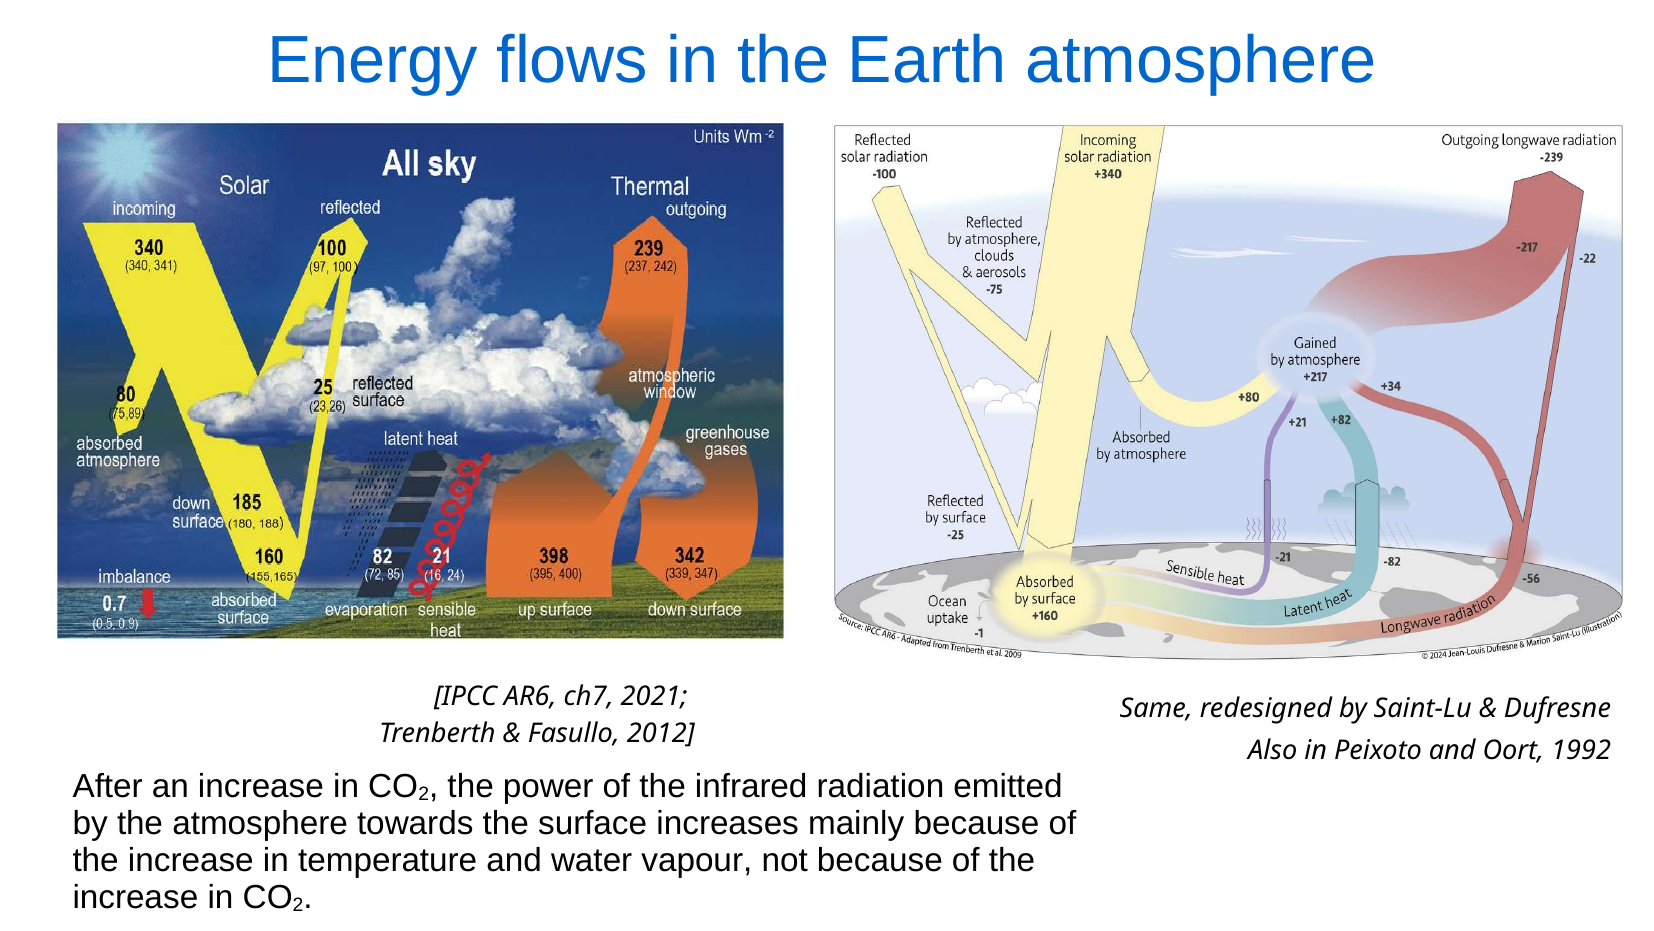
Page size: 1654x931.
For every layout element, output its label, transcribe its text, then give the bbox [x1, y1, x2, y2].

text_box [IPCC AR6, ch7, 2021; Trenberth & Fasullo, 2012] [365, 670, 781, 760]
text_box After an increase in CO2, the power of the infrared radiation emitted by the atmosphere towards the surface increases mainly because of the increase in temperature and water vapour, not because of the increase in CO2. [57, 760, 1119, 923]
text_box Same, redesigned by Saint-Lu & Dufresne [1013, 681, 1626, 723]
picture [21, 106, 817, 648]
text_box Energy flows in the Earth atmosphere [94, 15, 1551, 78]
text_box Also in Peixoto and Oort, 1992 [1013, 723, 1626, 770]
picture [831, 123, 1625, 661]
